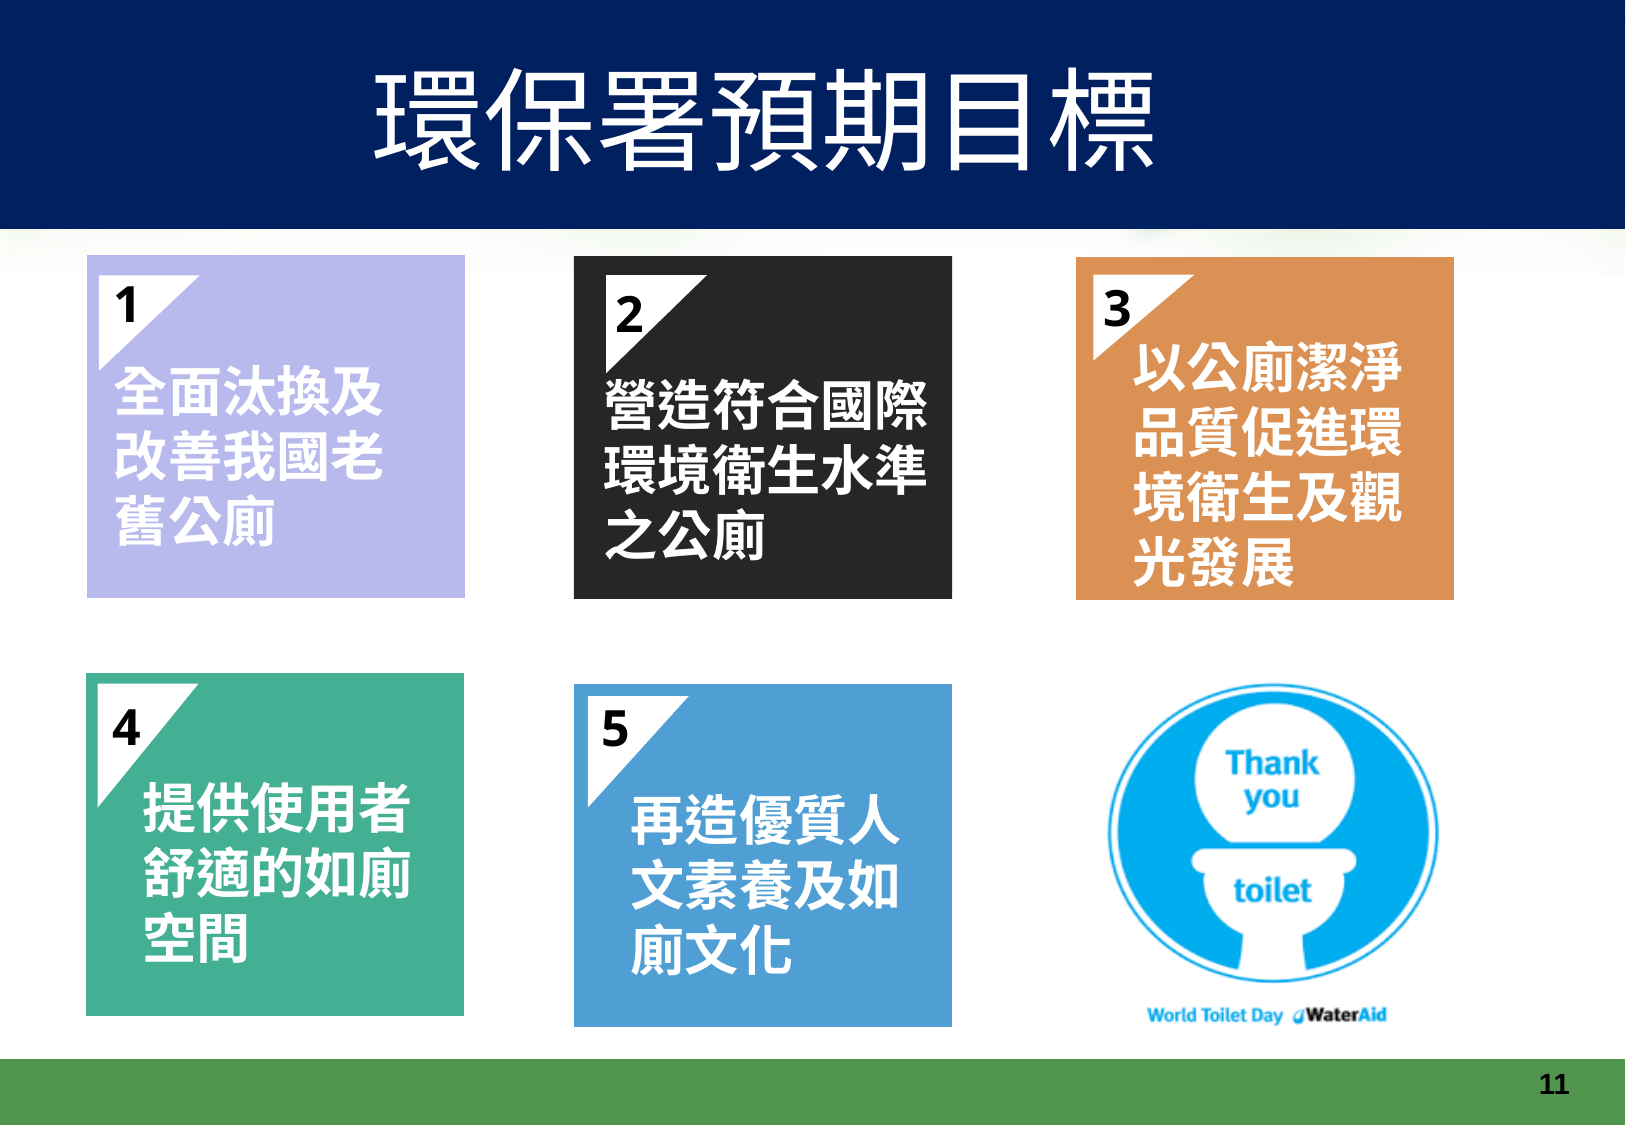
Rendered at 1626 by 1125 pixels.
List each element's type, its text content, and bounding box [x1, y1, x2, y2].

text_box [0, 0, 1625, 229]
text_box 環保署預期目標 [355, 42, 1404, 195]
text_box [574, 256, 952, 599]
text_box 全面汰換及改善我國老舊公廁 [98, 349, 437, 562]
text_box [86, 673, 464, 1016]
text_box 3 [1088, 269, 1148, 345]
text_box 4 [97, 687, 157, 764]
text_box 5 [585, 688, 646, 765]
text_box [1076, 257, 1454, 600]
text_box [1523, 1057, 1619, 1098]
text_box 營造符合國際環境衛生水準之公廁 [588, 363, 967, 576]
text_box [574, 684, 952, 1027]
text_box 以公廁潔淨品質促進環境衛生及觀光發展 [1117, 326, 1431, 604]
text_box 1 [98, 264, 159, 341]
text_box 再造優質人文素養及如廁文化 [615, 778, 929, 991]
picture [1093, 669, 1460, 1039]
text_box 提供使用者舒適的如廁空間 [127, 767, 440, 980]
text_box 2 [600, 275, 660, 351]
text_box [87, 255, 465, 598]
